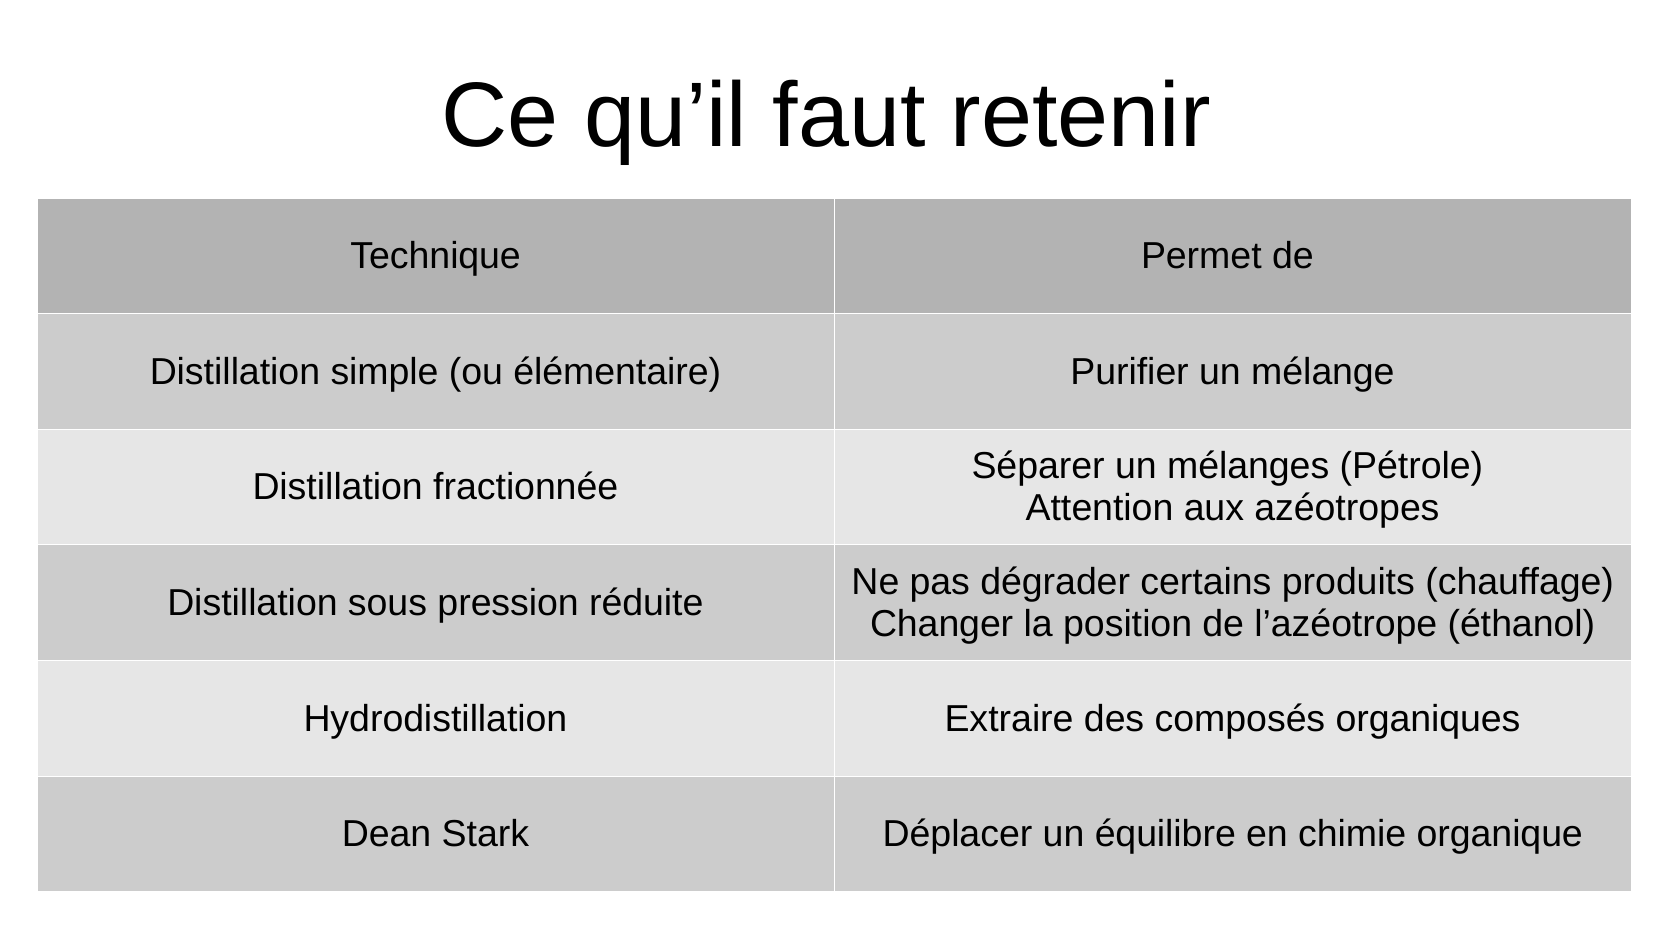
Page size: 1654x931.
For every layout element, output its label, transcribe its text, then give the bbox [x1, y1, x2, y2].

table_cell Distillation fractionnée [38, 430, 834, 544]
table_cell Purifier un mélange [835, 314, 1631, 429]
table_cell Hydrodistillation [38, 661, 834, 776]
table_cell Ne pas dégrader certains produits (chauffage) Changer la position de l’azéotrope (éthanol) [835, 545, 1631, 660]
table_cell Extraire des composés organiques [835, 661, 1631, 776]
table_cell Déplacer un équilibre en chimie organique [835, 777, 1631, 891]
table_header Permet de [835, 199, 1631, 313]
table_cell Dean Stark [38, 777, 834, 891]
title Ce qu’il faut retenir [82, 37, 1571, 193]
table_cell Distillation simple (ou élémentaire) [38, 314, 834, 429]
table_header Technique [38, 199, 834, 313]
table_cell Distillation sous pression réduite [38, 545, 834, 660]
table_cell Séparer un mélanges (Pétrole) Attention aux azéotropes [835, 430, 1631, 544]
